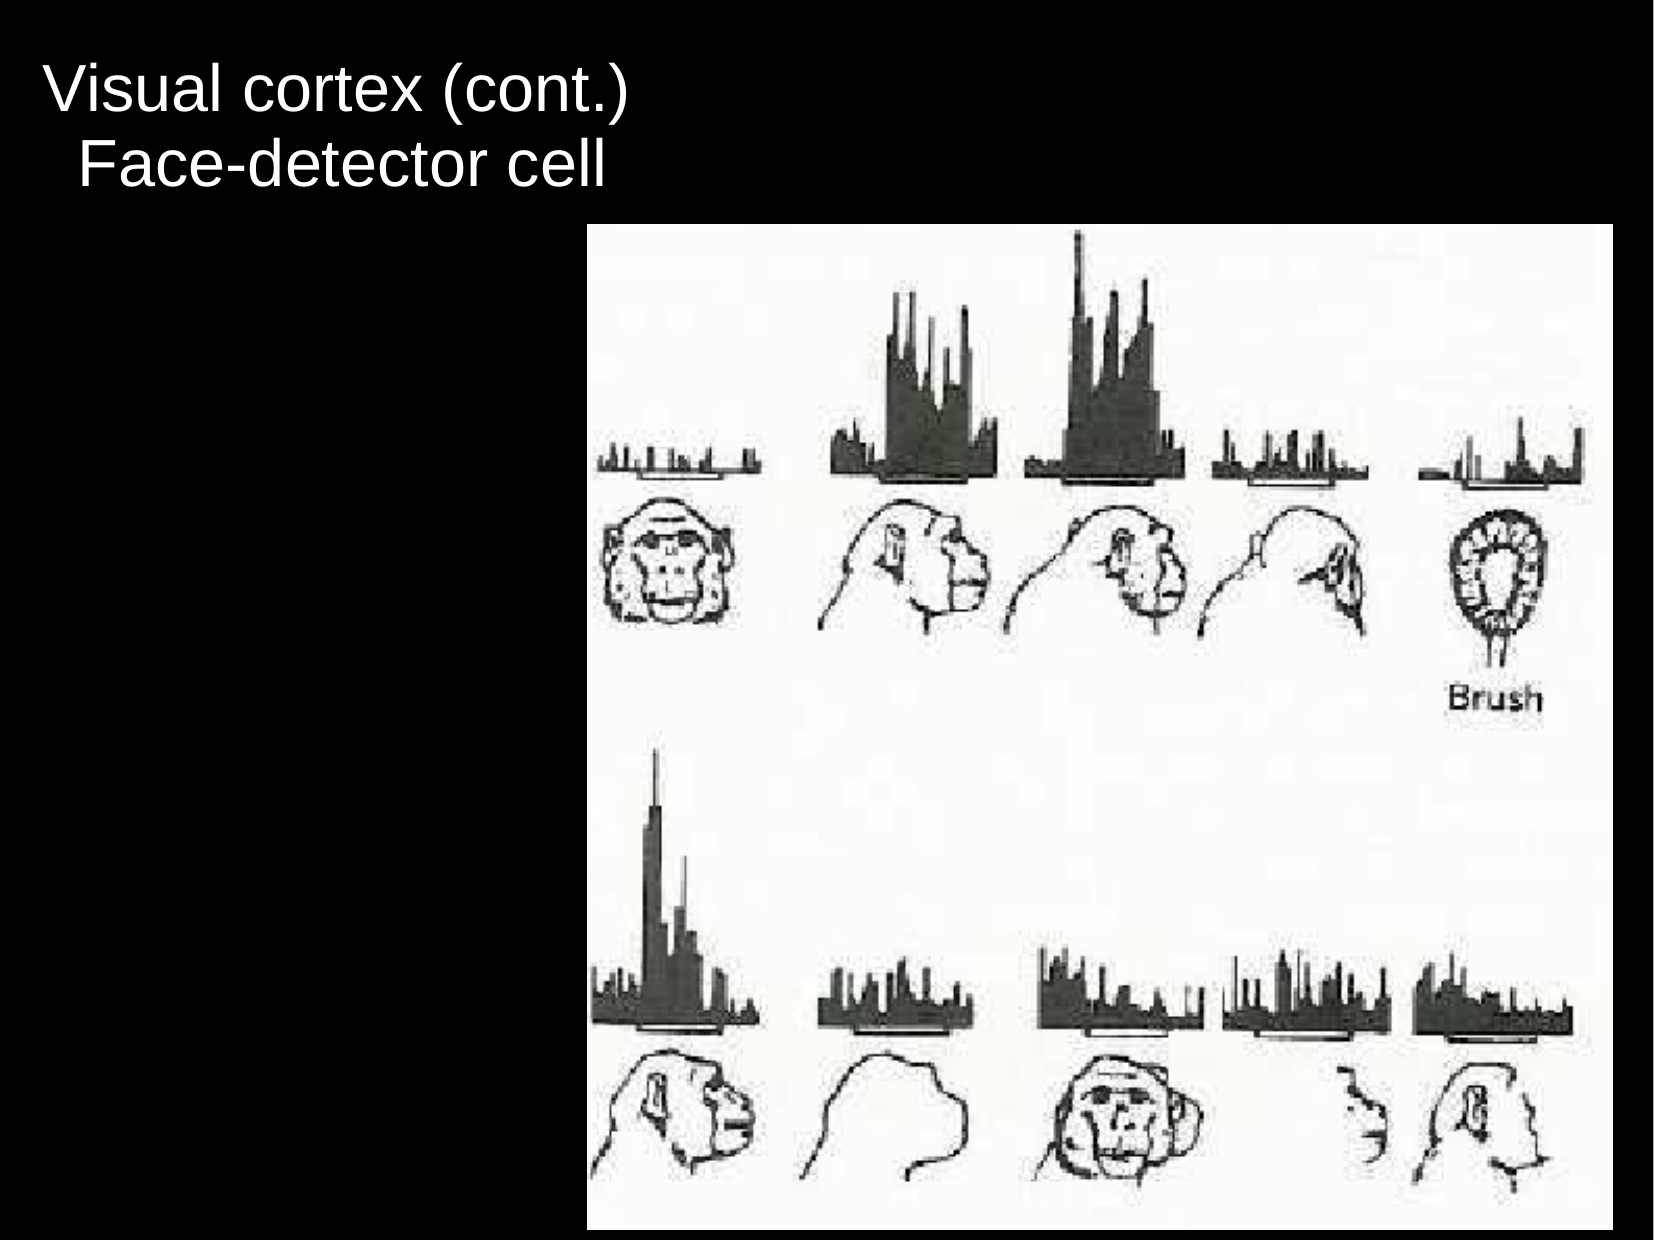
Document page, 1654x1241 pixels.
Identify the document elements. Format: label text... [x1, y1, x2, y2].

text_box Visual cortex (cont.) Face-detector cell [21, 37, 676, 376]
picture [587, 224, 1613, 1230]
